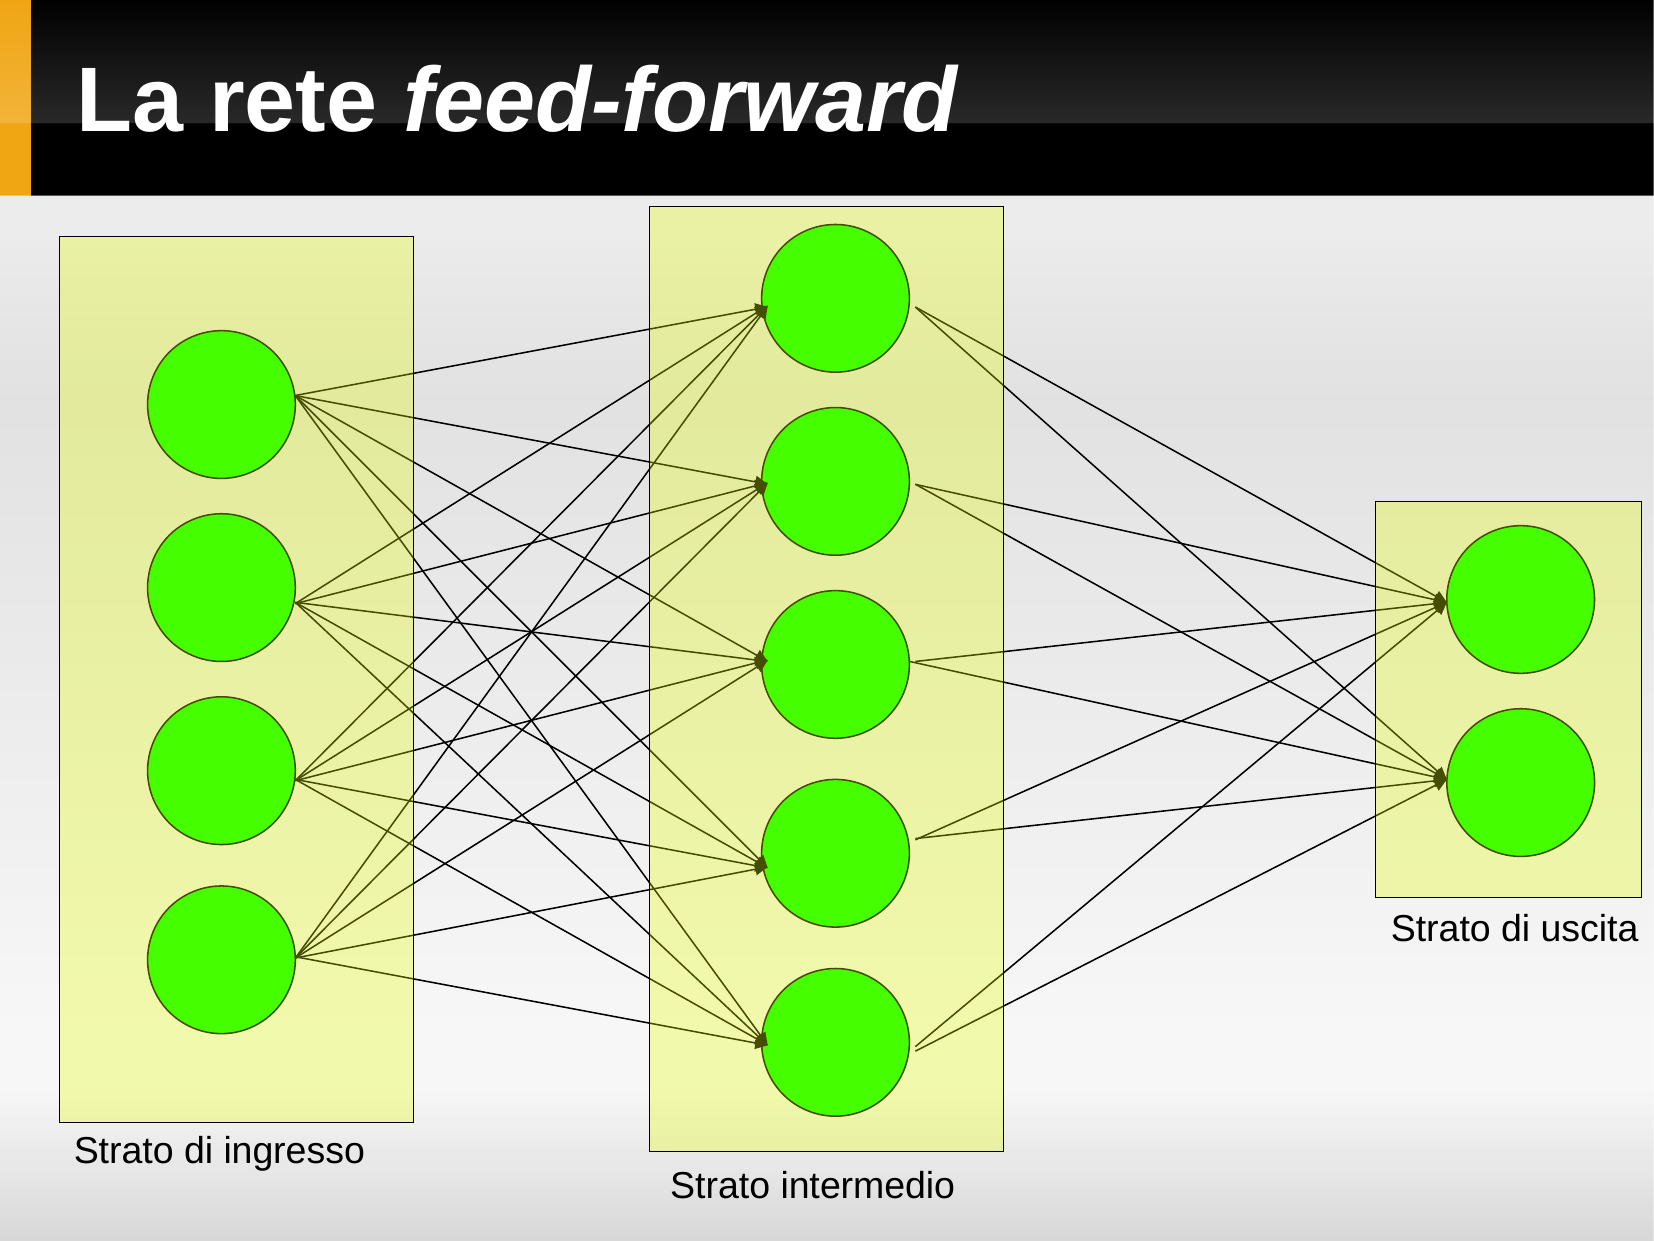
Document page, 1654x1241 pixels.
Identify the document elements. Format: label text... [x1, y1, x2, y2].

text_box [59, 236, 414, 1122]
text_box [649, 206, 1004, 1152]
text_box [1375, 501, 1642, 898]
title La rete feed-forward [76, 7, 1565, 200]
text_box Strato di ingresso [59, 1122, 414, 1179]
text_box Strato intermedio [655, 1157, 1010, 1215]
text_box Strato di uscita [1375, 899, 1654, 957]
picture [0, 0, 1654, 1241]
